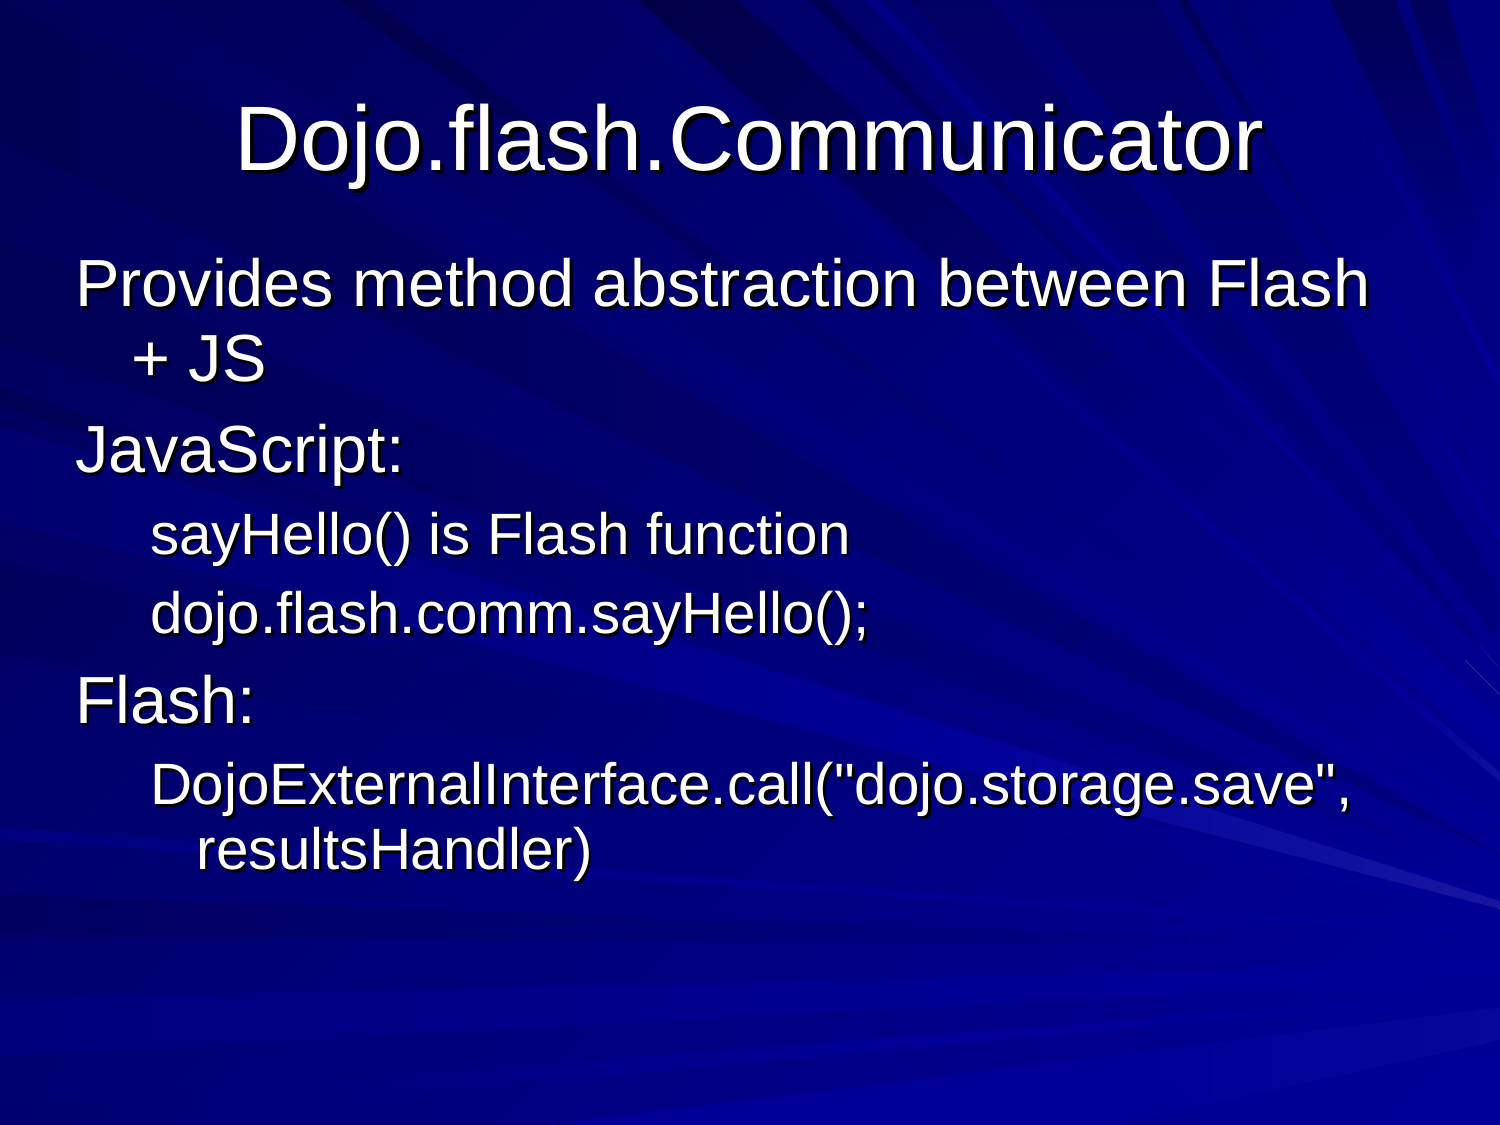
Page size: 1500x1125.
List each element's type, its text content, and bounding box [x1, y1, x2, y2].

title Dojo.flash.Communicator [75, 51, 1425, 226]
list Provides method abstraction between Flash + JS JavaScript: sayHello() is Flash function dojo.flash.comm.sayHello(); Flash: DojoExternalInterface.call("dojo.storage.save", resultsHandler) [75, 245, 1426, 976]
